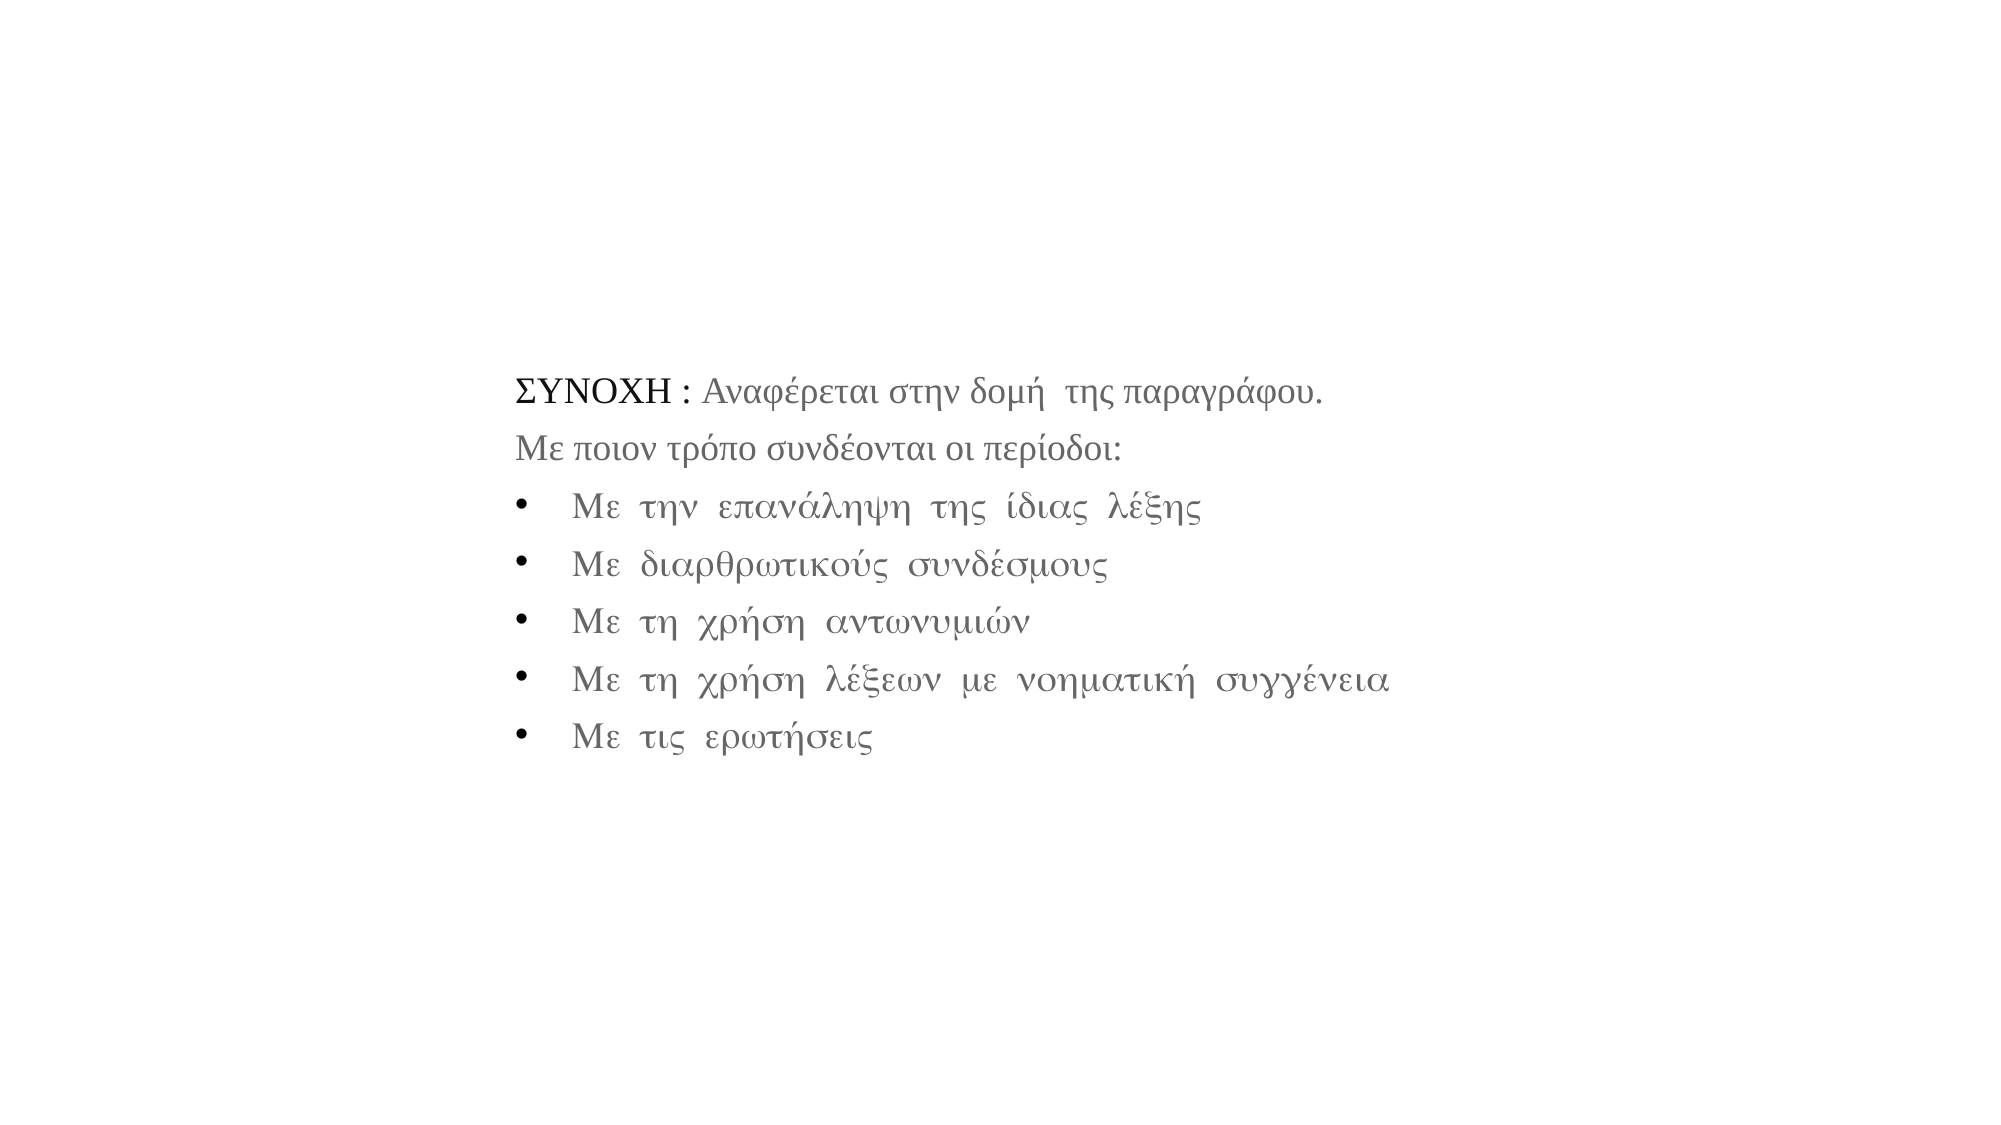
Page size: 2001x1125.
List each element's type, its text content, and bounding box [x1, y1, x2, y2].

text_box ΣΥΝΟΧΗ : Αναφέρεται στην δομή της παραγράφου. Με ποιον τρόπο συνδέονται οι περίοδοι: Με την επανάληψη της ίδιας λέξης Με διαρθρωτικούς συνδέσμους Με τη χρήση αντωνυμιών Με τη χρήση λέξεων με νοηματική συγγένεια Με τις ερωτήσεις [500, 358, 1501, 768]
